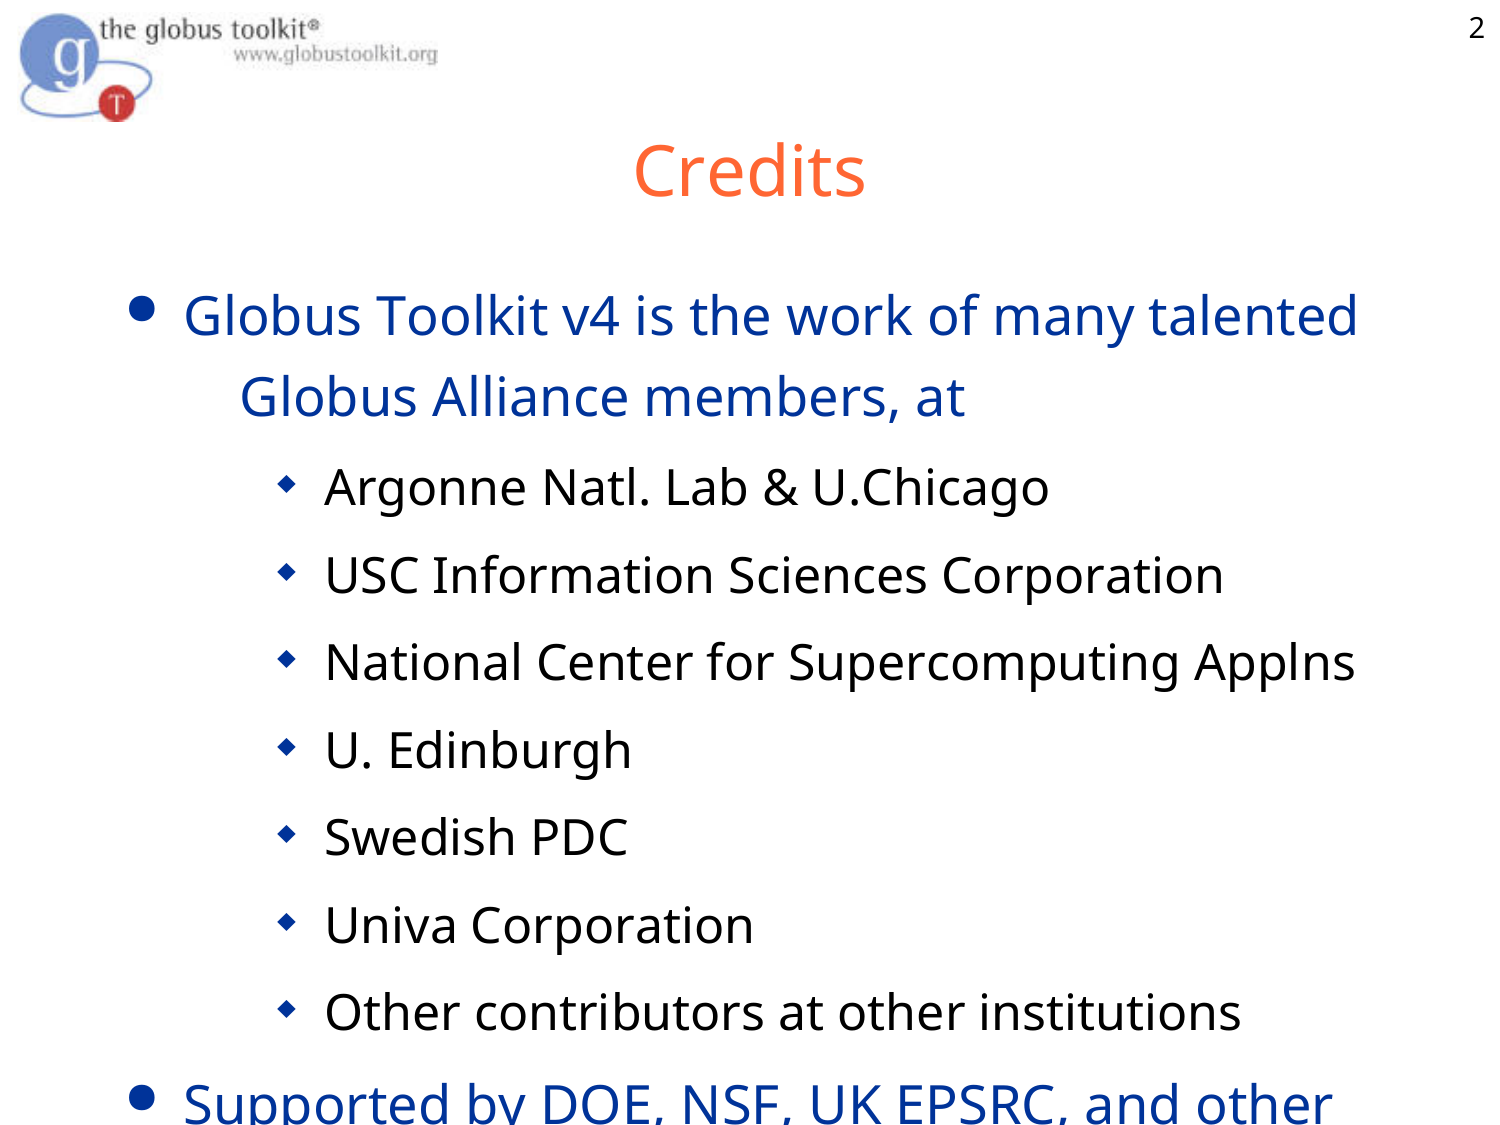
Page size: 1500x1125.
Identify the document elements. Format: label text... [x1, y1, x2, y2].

picture [17, 12, 438, 122]
title Credits [112, 99, 1388, 225]
list Globus Toolkit v4 is the work of many talented Globus Alliance members, at Argonne Natl. Lab & U.Chicago USC Information Sciences Corporation National Center for Supercomputing Applns U. Edinburgh Swedish PDC Univa Corporation Other contributors at other institutions Supported by DOE, NSF, UK EPSRC, and other sources [112, 262, 1388, 1125]
